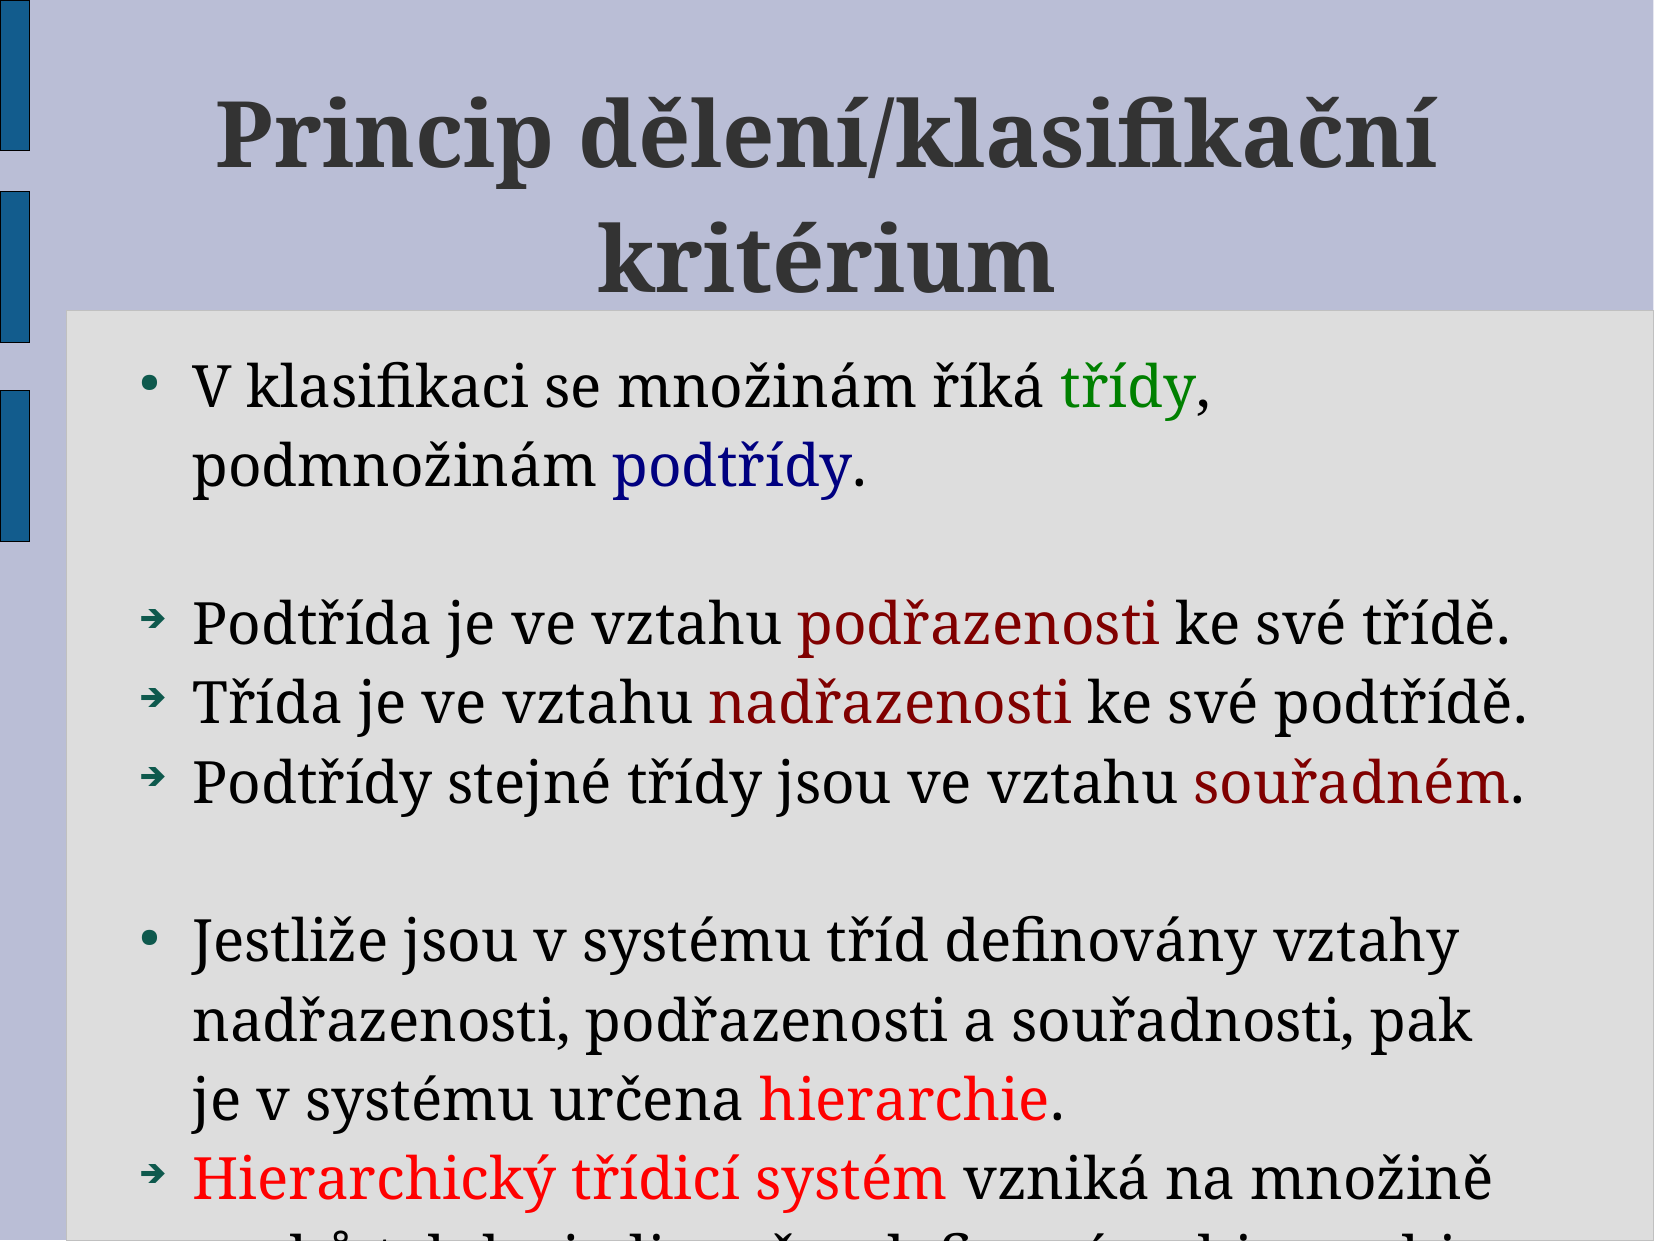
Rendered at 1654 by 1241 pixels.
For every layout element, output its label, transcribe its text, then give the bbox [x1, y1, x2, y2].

title Princip dělení/klasifikační kritérium [121, 90, 1534, 299]
list V klasifikaci se množinám říká třídy, podmnožinám podtřídy. Podtřída je ve vztahu podřazenosti ke své třídě. Třída je ve vztahu nadřazenosti ke své podtřídě. Podtřídy stejné třídy jsou ve vztahu souřadném. Jestliže jsou v systému tříd definovány vztahy nadřazenosti, podřazenosti a souřadnosti, pak je v systému určena hierarchie. Hierarchický třídicí systém vzniká na množině prvků tehdy, je-li v něm definována hierarchie. [121, 344, 1534, 1138]
